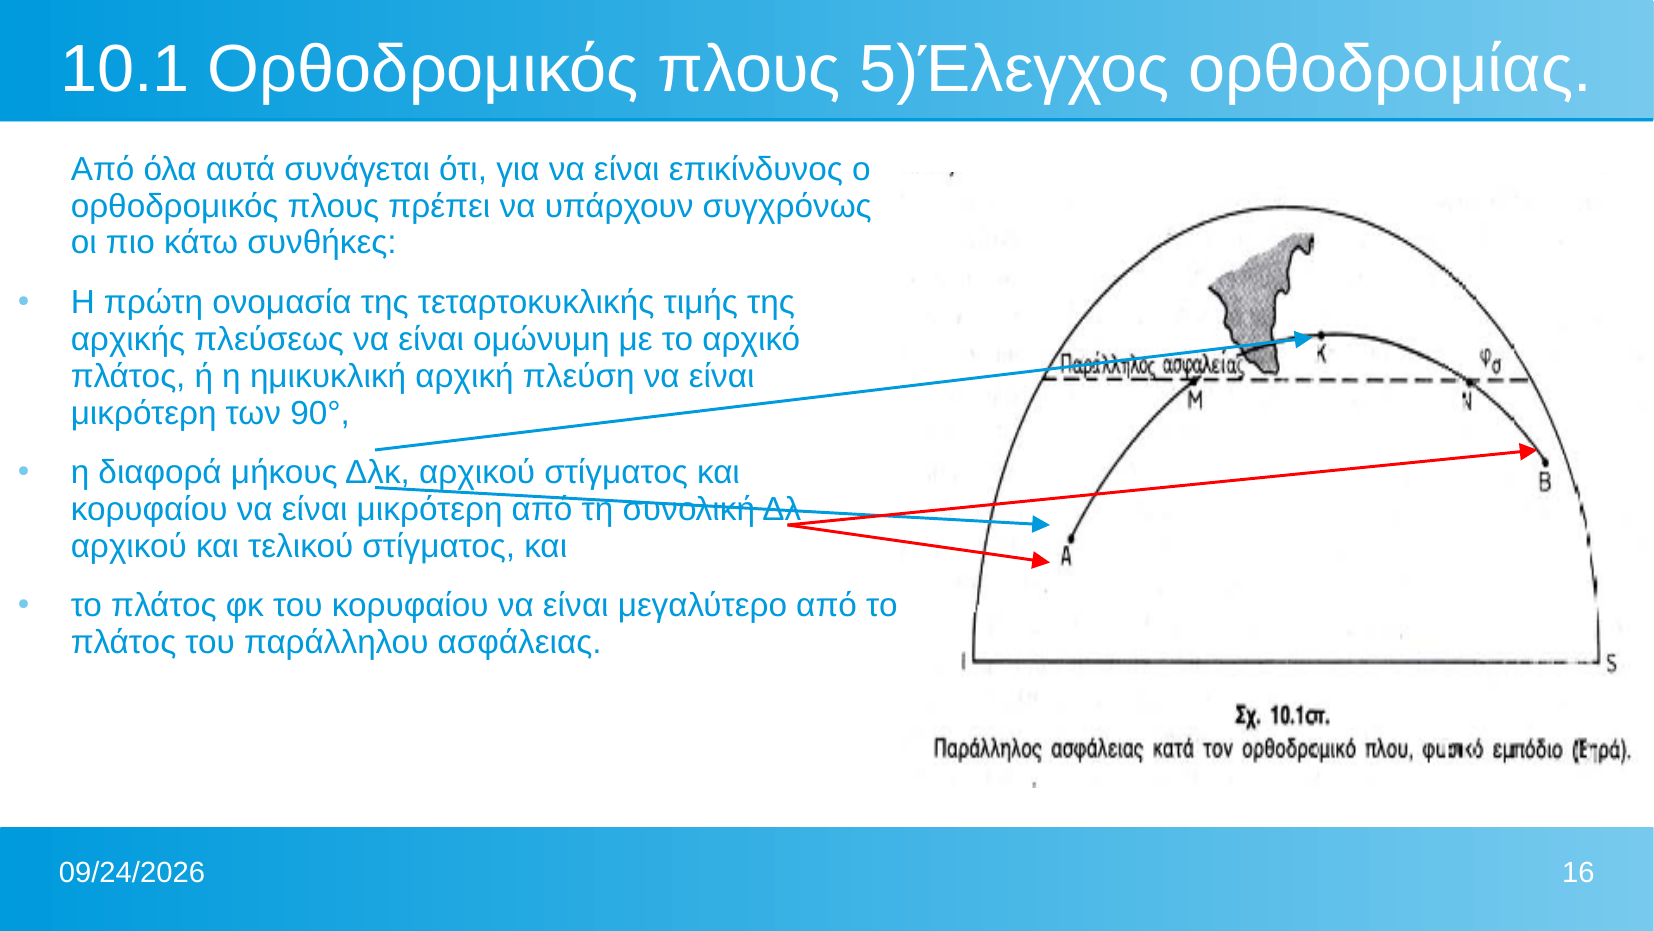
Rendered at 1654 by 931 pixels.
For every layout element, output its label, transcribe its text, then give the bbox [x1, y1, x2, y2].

title 10.1 Ορθοδρομικός πλους 5)Έλεγχος ορθοδρομίας. [59, 29, 1595, 108]
list Από όλα αυτά συνάγεται ότι, για να είναι επικίνδυνος ο ορθοδρομικός πλους πρέπει να υπάρχουν συγχρόνως οι πιο κάτω συνθήκες: Η πρώτη ονομασία της τεταρτοκυκλικής τιμής της αρχικής πλεύσεως να είναι ομώνυμη με το αρχικό πλάτος, ή η ημικυκλική αρχική πλεύση να είναι μικρότερη των 90°, η διαφορά μήκους Δλκ, αρχικού στίγματος και κορυφαίου να είναι μικρότερη από τη συνολική Δλ αρχικού και τελικού στίγματος, και το πλάτος φκ του κορυφαίου να είναι μεγαλύτερο από το πλάτος του παράλληλου ασφάλειας. [0, 150, 901, 788]
picture [900, 172, 1651, 788]
